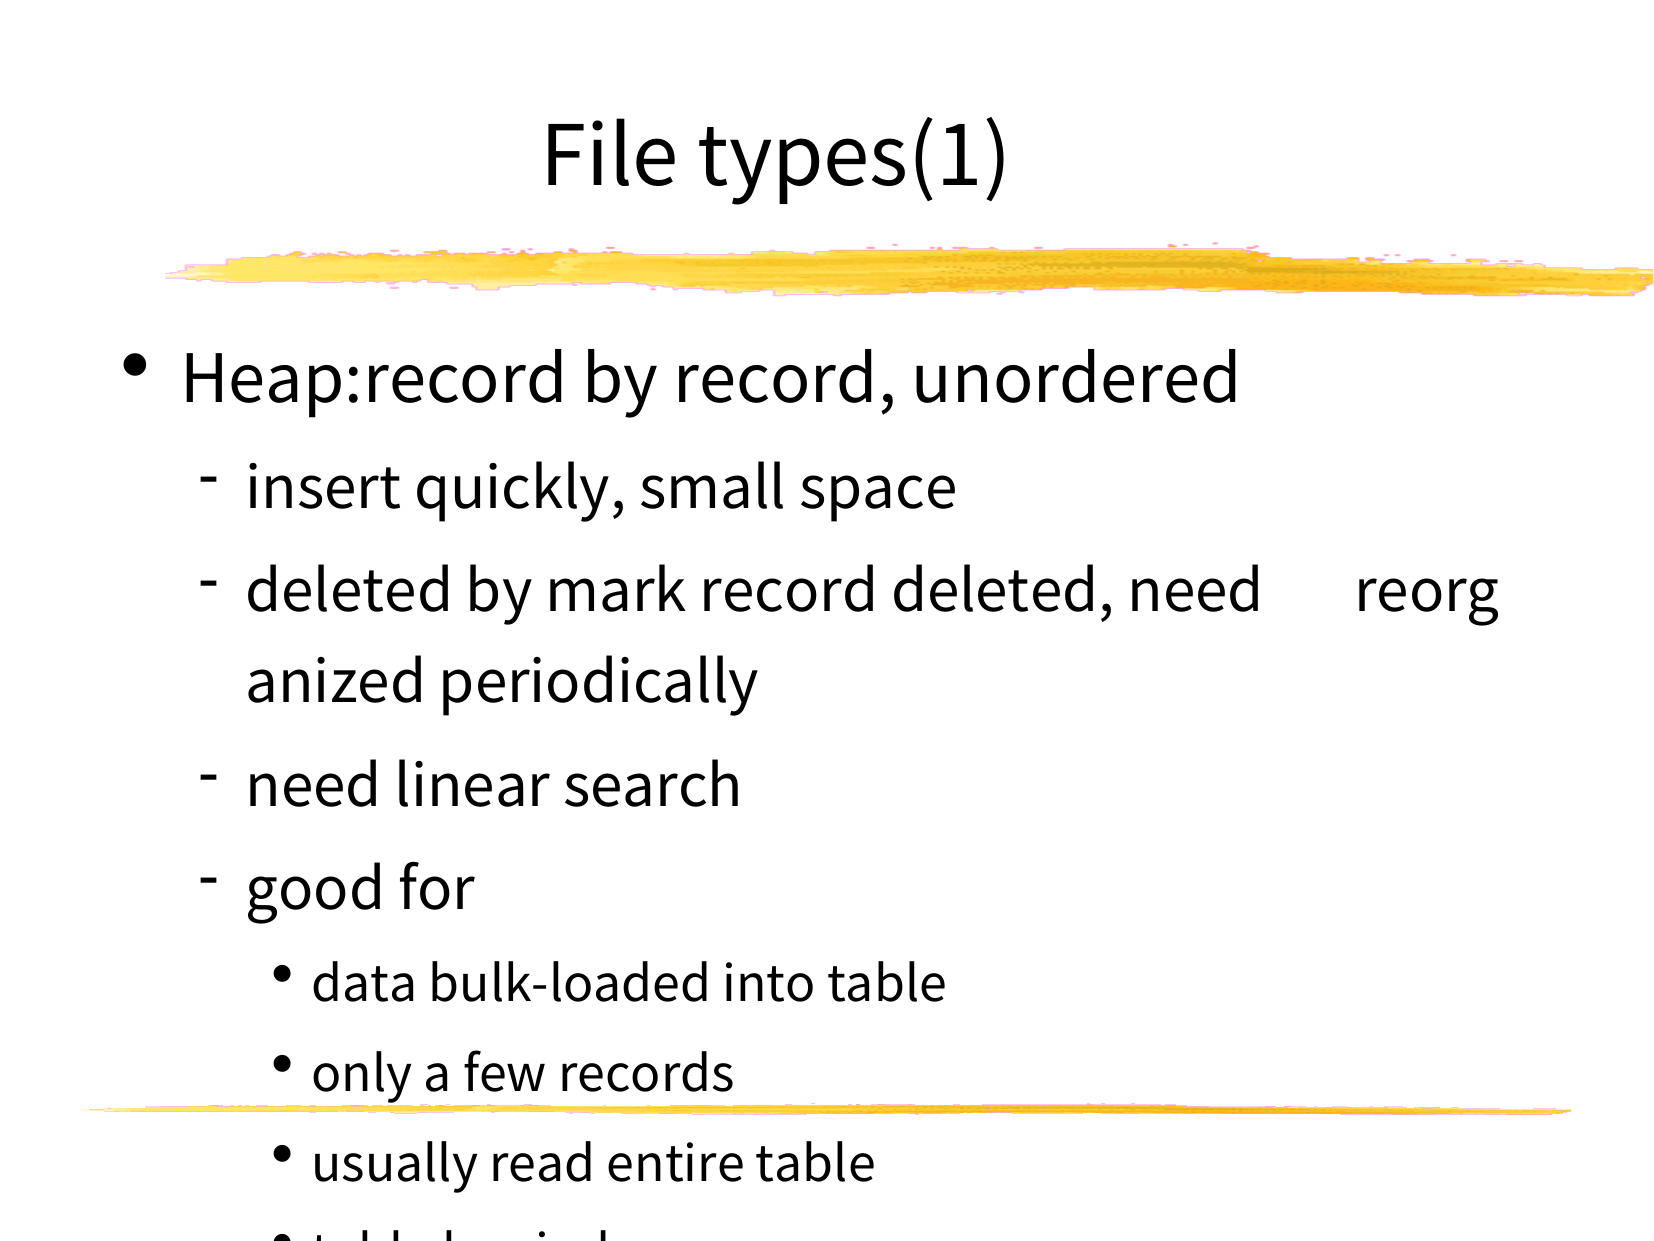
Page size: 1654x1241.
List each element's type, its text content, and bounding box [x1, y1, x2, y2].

list Heap:record by record, unordered insert quickly, small space deleted by mark record deleted, need reorganized periodically need linear search good for data bulk-loaded into table only a few records usually read entire table table has index [124, 316, 1530, 1061]
title File types(1) [73, 39, 1479, 249]
picture [165, 237, 1654, 308]
picture [82, 1102, 1571, 1117]
